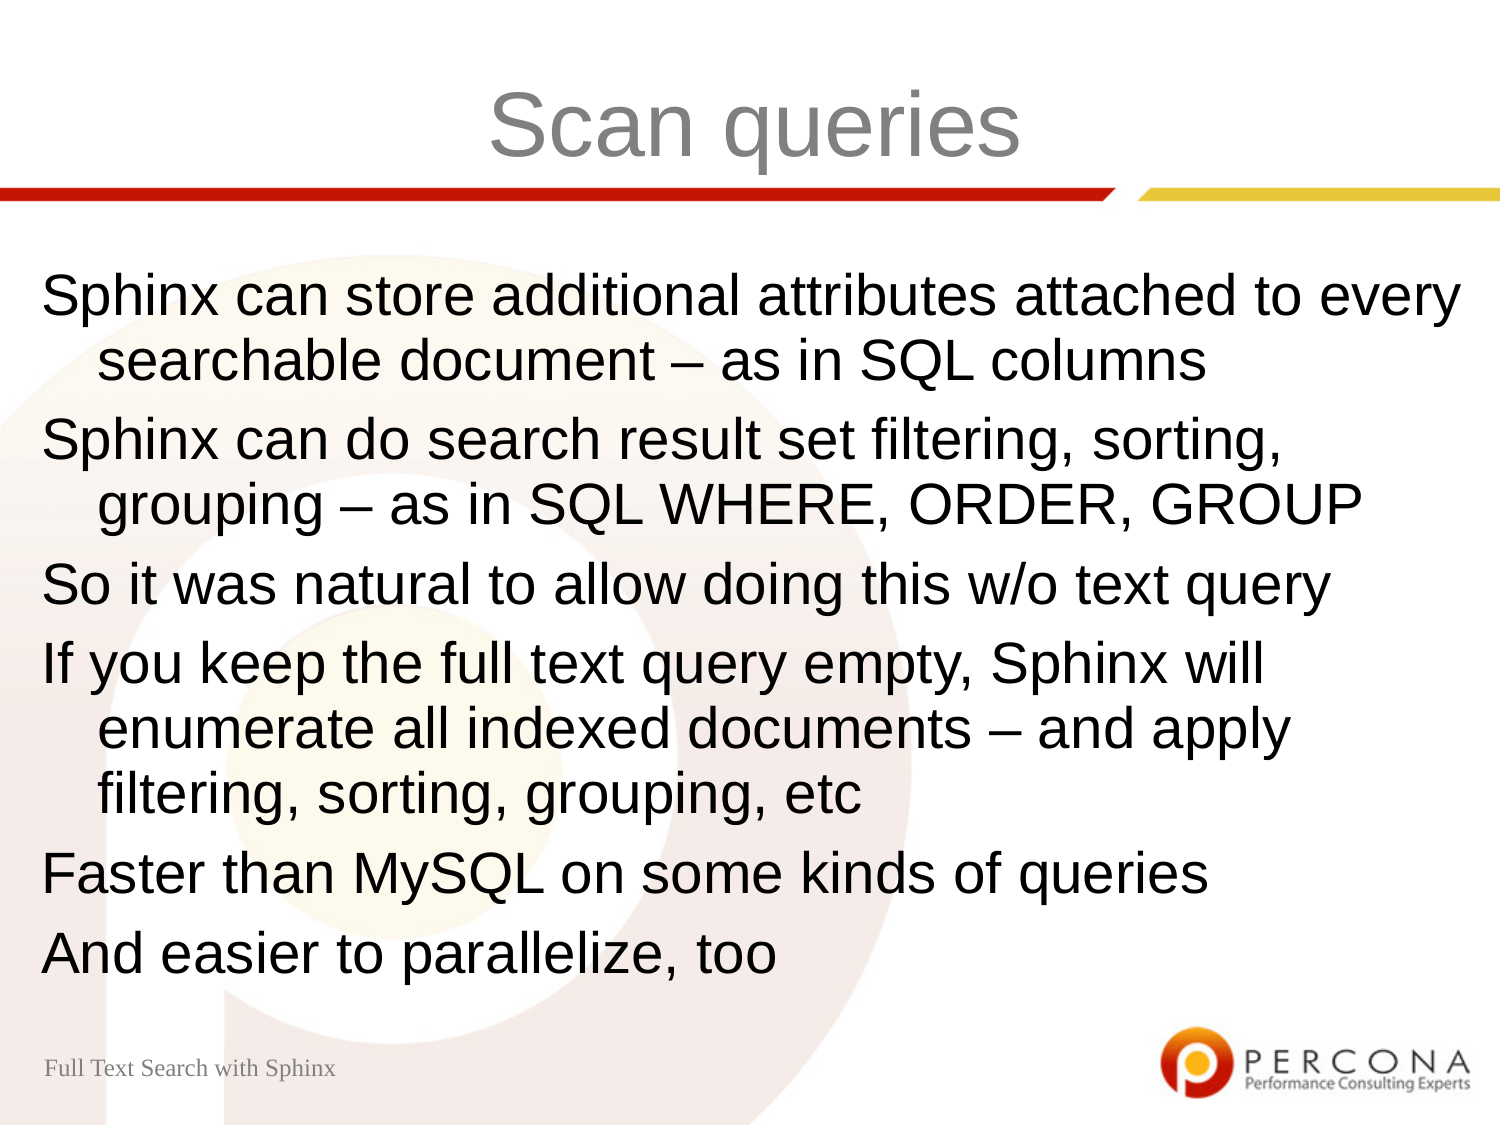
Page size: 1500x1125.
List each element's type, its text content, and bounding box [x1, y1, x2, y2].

picture [0, 0, 1500, 1125]
list Sphinx can store additional attributes attached to every searchable document – as in SQL columns Sphinx can do search result set filtering, sorting, grouping – as in SQL WHERE, ORDER, GROUP So it was natural to allow doing this w/o text query If you keep the full text query empty, Sphinx will enumerate all indexed documents – and apply filtering, sorting, grouping, etc Faster than MySQL on some kinds of queries And easier to parallelize, too [41, 262, 1471, 991]
title Scan queries [41, 62, 1471, 187]
